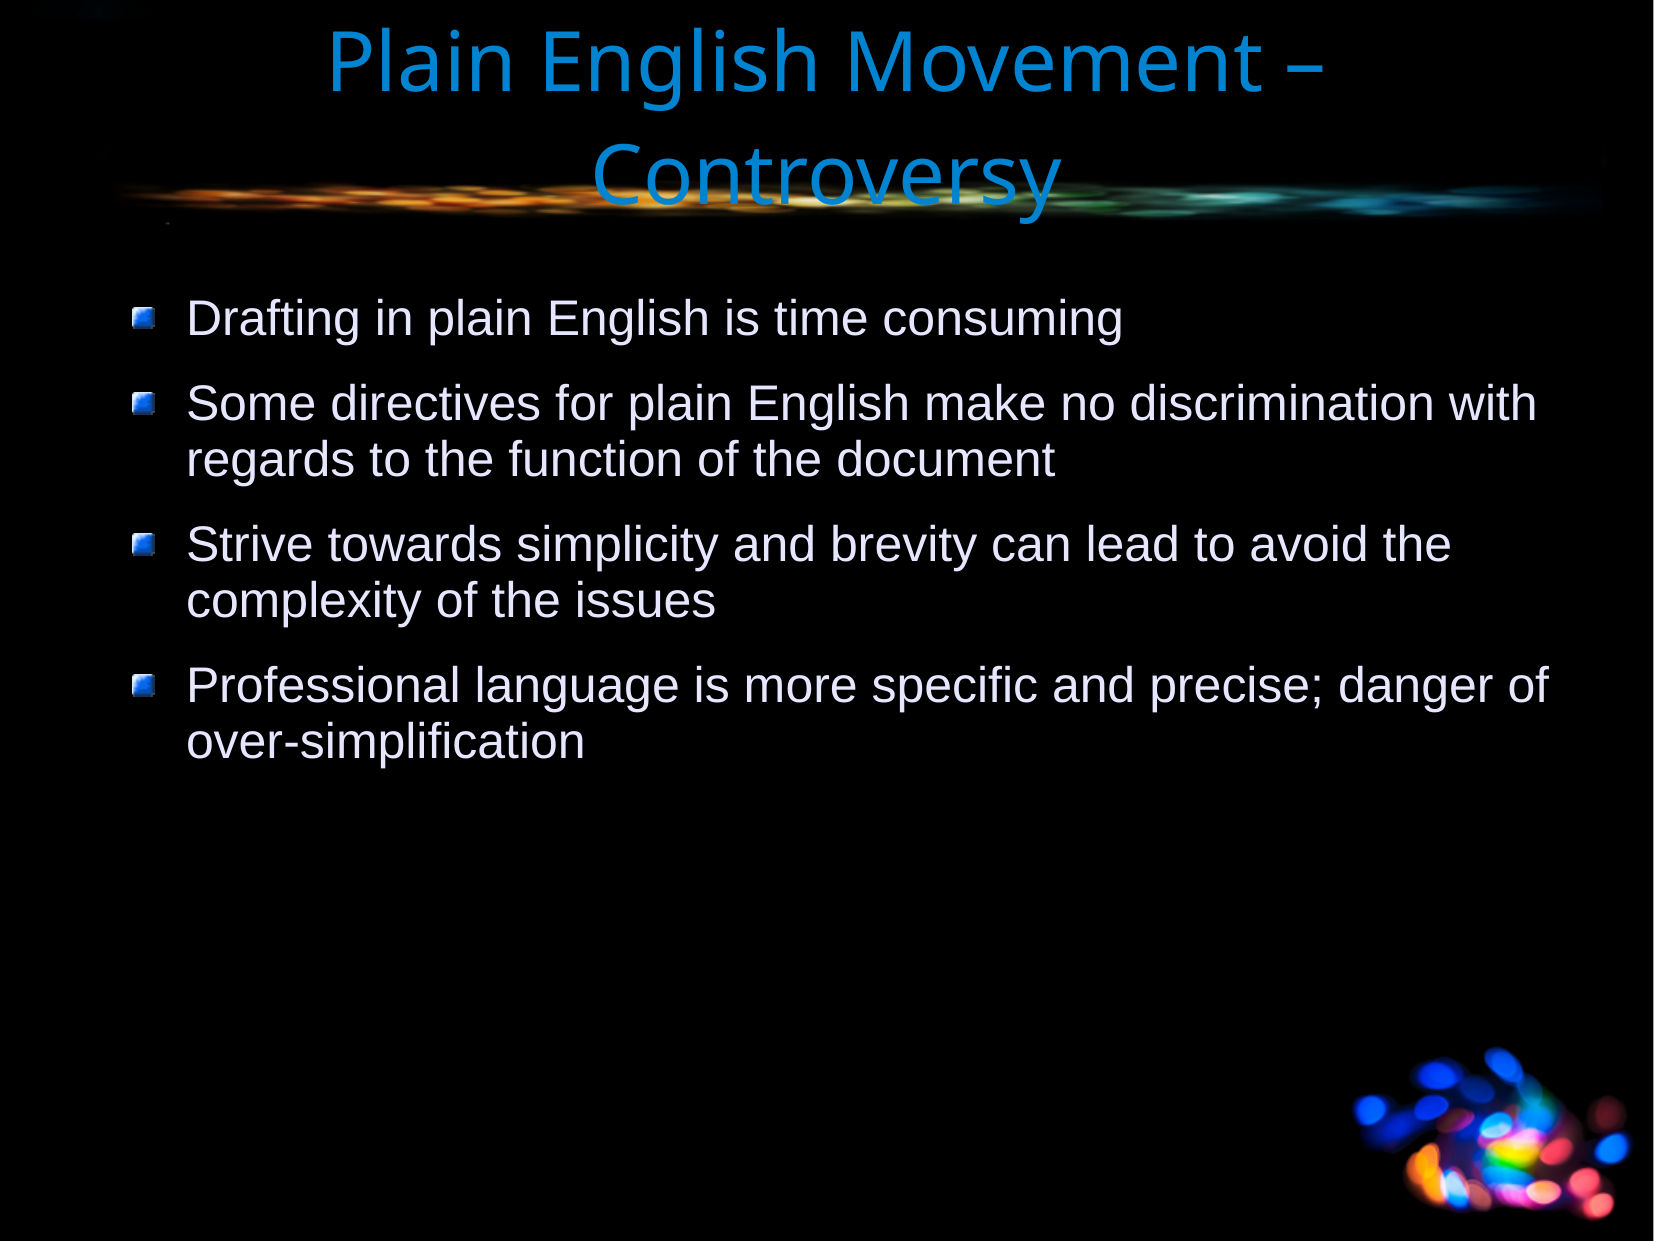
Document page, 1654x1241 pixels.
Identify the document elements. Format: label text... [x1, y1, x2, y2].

picture [0, 0, 1654, 1241]
list Drafting in plain English is time consuming Some directives for plain English make no discrimination with regards to the function of the document Strive towards simplicity and brevity can lead to avoid the complexity of the issues Professional language is more specific and precise; danger of over-simplification [115, 290, 1604, 1094]
title Plain English Movement – Controversy [82, 19, 1571, 212]
